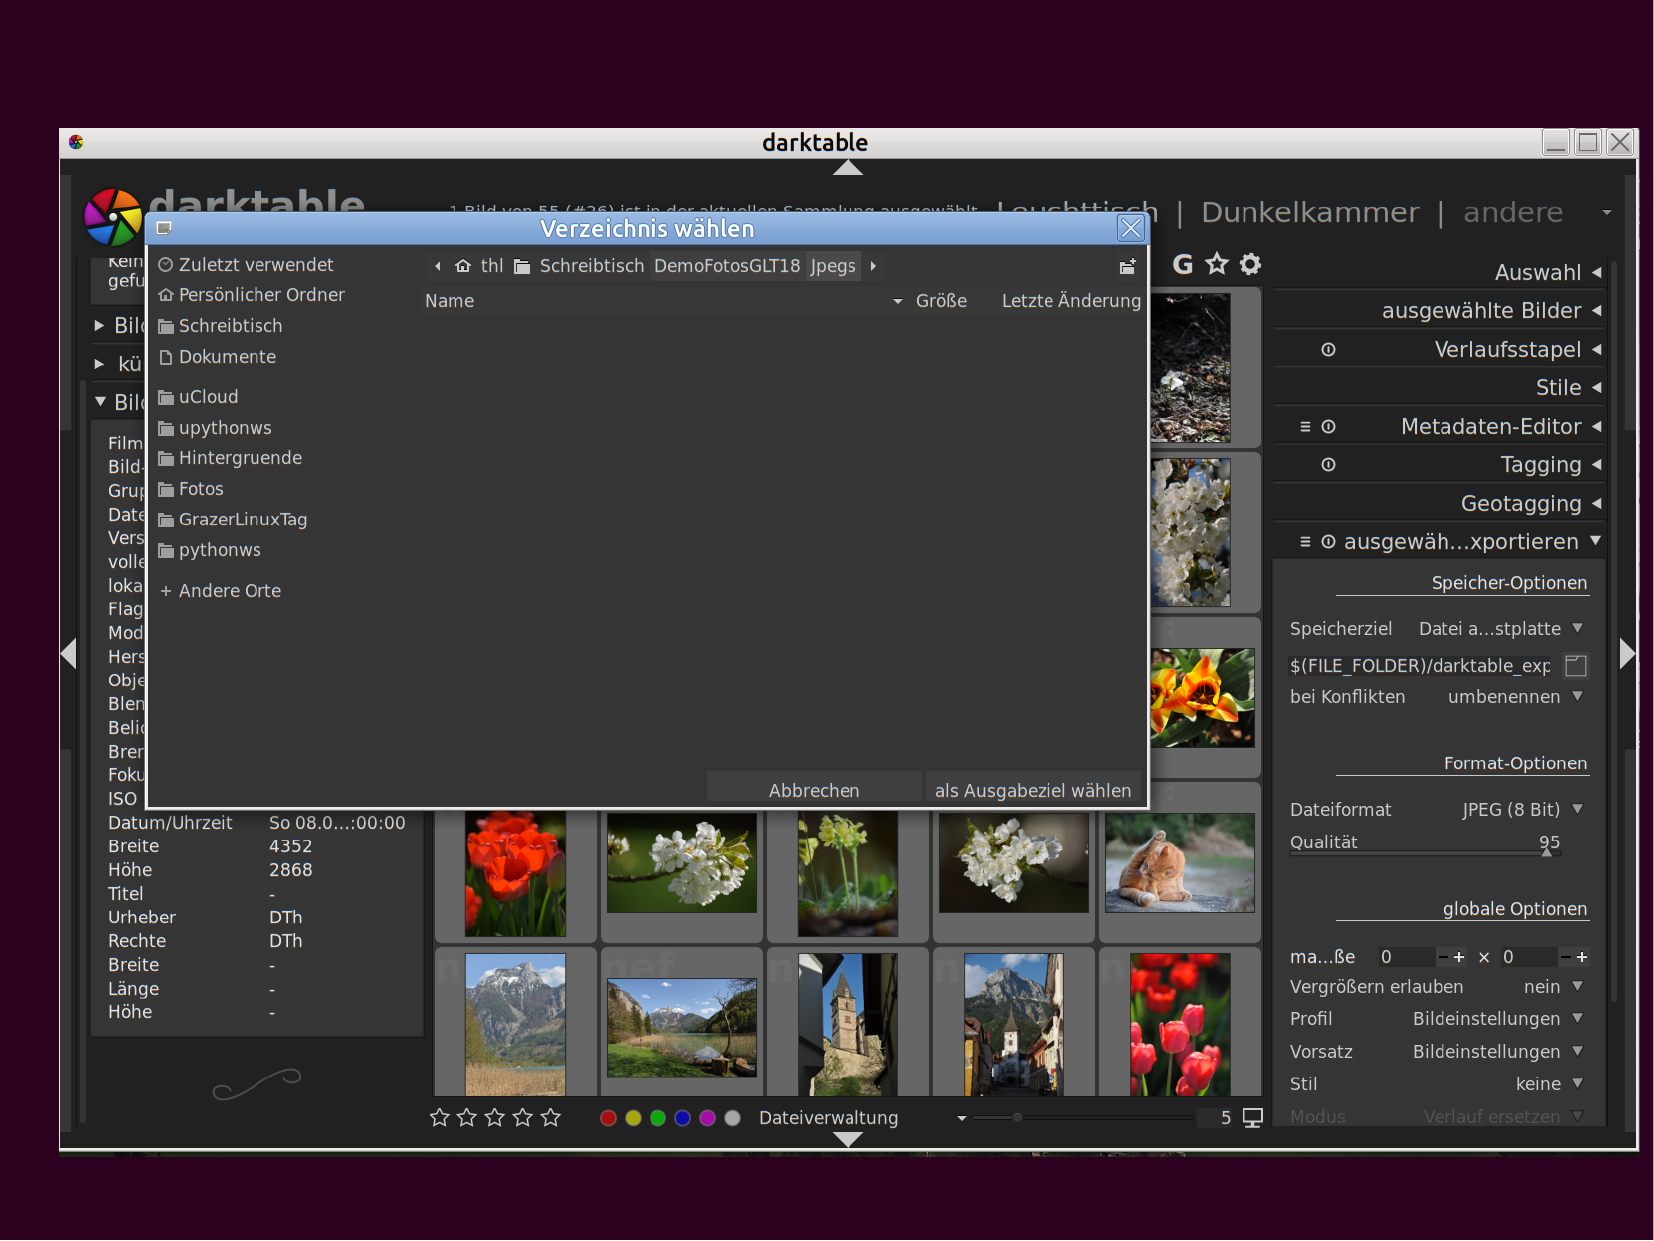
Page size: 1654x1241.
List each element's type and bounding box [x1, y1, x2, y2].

picture [59, 128, 1640, 1157]
